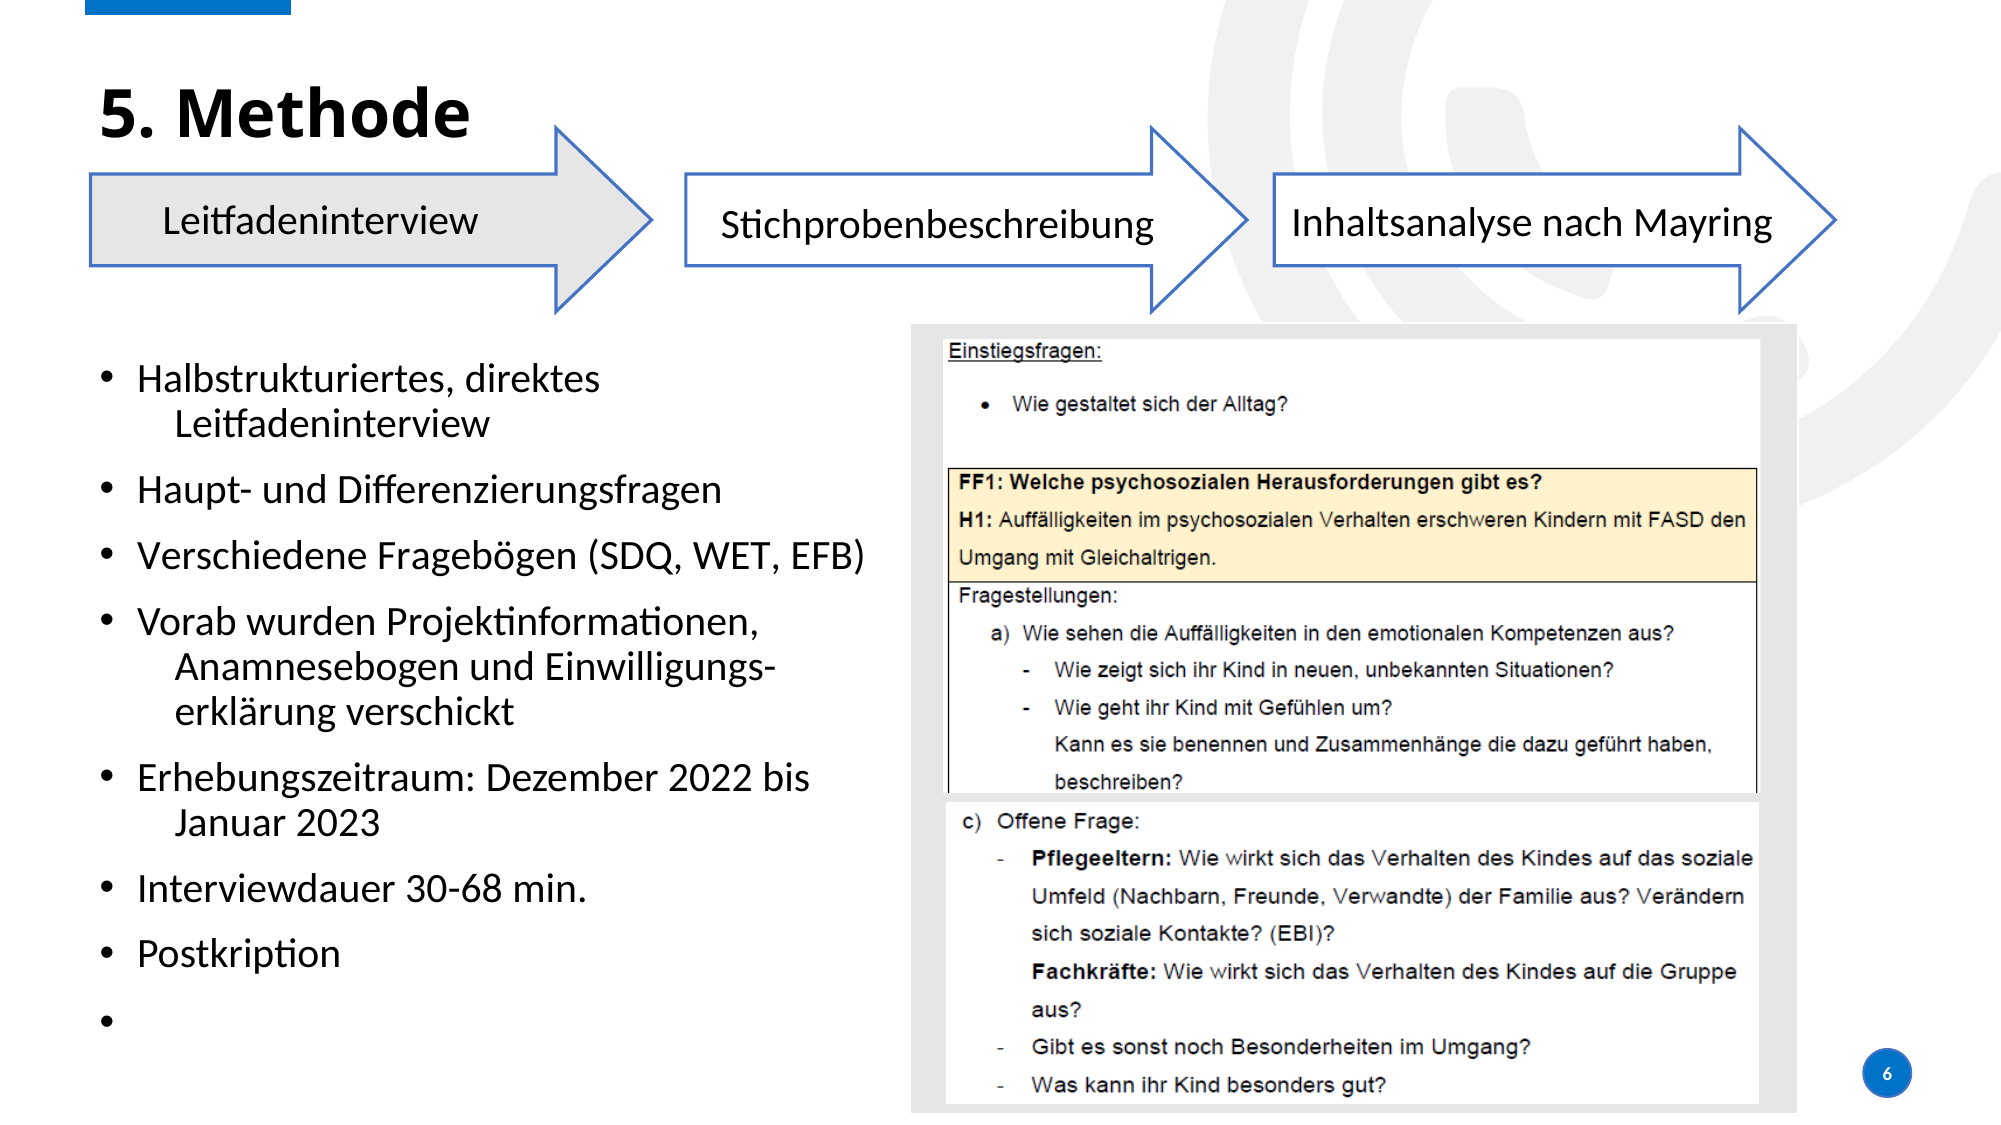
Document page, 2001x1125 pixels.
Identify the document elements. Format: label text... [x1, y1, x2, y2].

text_box [1869, 1089, 1906, 1097]
picture [949, 805, 1756, 1101]
text_box 6 [1863, 1057, 1912, 1089]
text_box 5. Methode [84, 63, 812, 160]
text_box [47, 1013, 277, 1109]
text_box Stichprobenbeschreibung [705, 189, 1172, 256]
text_box Leitfadeninterview [147, 185, 501, 252]
text_box [90, 128, 652, 312]
text_box Inhaltsanalyse nach Mayring [1276, 187, 1798, 253]
text_box [910, 323, 1798, 1114]
picture [943, 339, 1761, 817]
text_box [685, 128, 1248, 312]
list Halbstrukturiertes, direktes Leitfadeninterview Haupt- und Differenzierungsfragen Verschiedene Fragebögen (SDQ, WET, EFB) Vorab wurden Projektinformationen, Anamnesebogen und Einwilligungs-erklärung verschickt Erhebungszeitraum: Dezember 2022 bis Januar 2023 Interviewdauer 30-68 min. Postkription [84, 348, 904, 1063]
text_box [1869, 1049, 1906, 1057]
text_box [1274, 128, 1836, 312]
